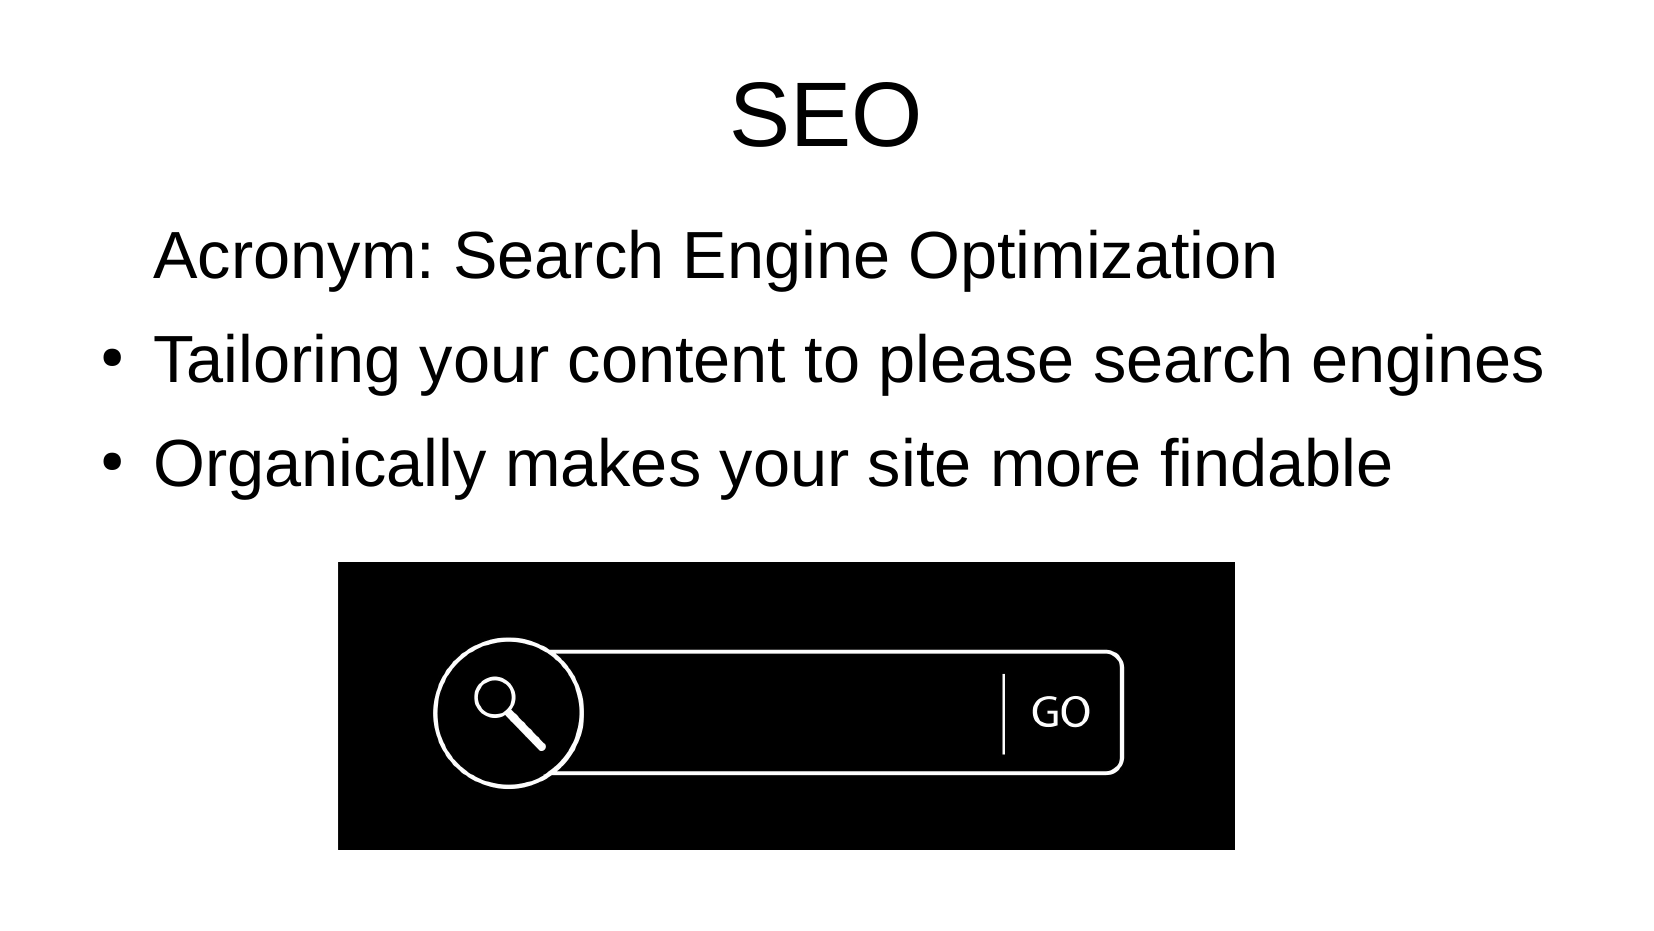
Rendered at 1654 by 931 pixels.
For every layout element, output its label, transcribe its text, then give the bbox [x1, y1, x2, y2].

list Acronym: Search Engine Optimization Tailoring your content to please search engines Organically makes your site more findable [82, 217, 1571, 758]
picture [337, 562, 1235, 850]
title SEO [82, 37, 1571, 193]
